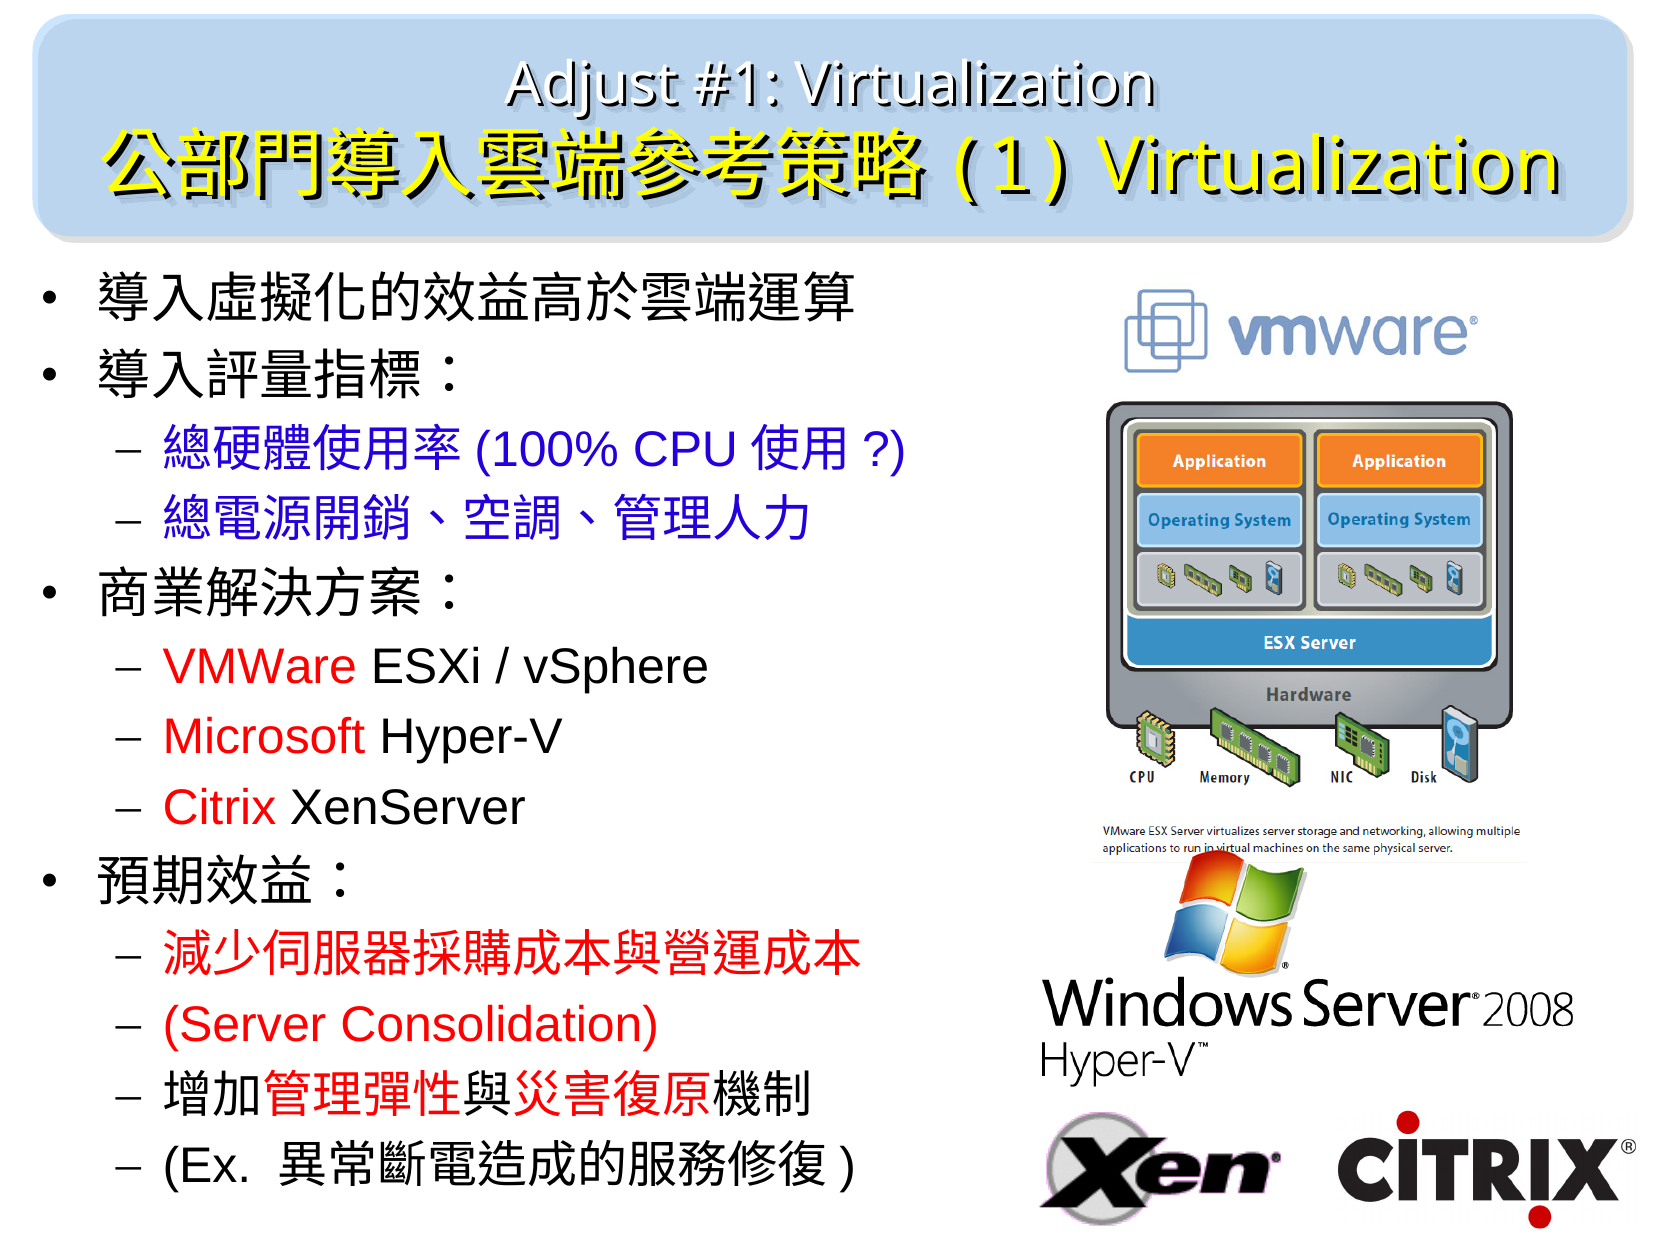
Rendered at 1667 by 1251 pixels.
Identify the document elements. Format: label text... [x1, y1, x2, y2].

picture [1337, 1110, 1636, 1229]
picture [1042, 237, 1573, 1087]
text_box Adjust #1: Virtualization 公部門導入雲端參考策略(1) Virtualization [32, 14, 1628, 237]
text_box 導入虛擬化的效益高於雲端運算 導入評量指標： 總硬體使用率(100% CPU使用?) 總電源開銷、空調、管理人力 商業解決方案： VMWare ESXi / vSphere Microsoft Hyper-V Citrix XenServer 預期效益： 減少伺服器採購成本與營運成本 (Server Consolidation) 增加管理彈性與災害復原機制 (Ex. 異常斷電造成的服務修復) [40, 265, 910, 1230]
picture [1033, 1111, 1297, 1231]
